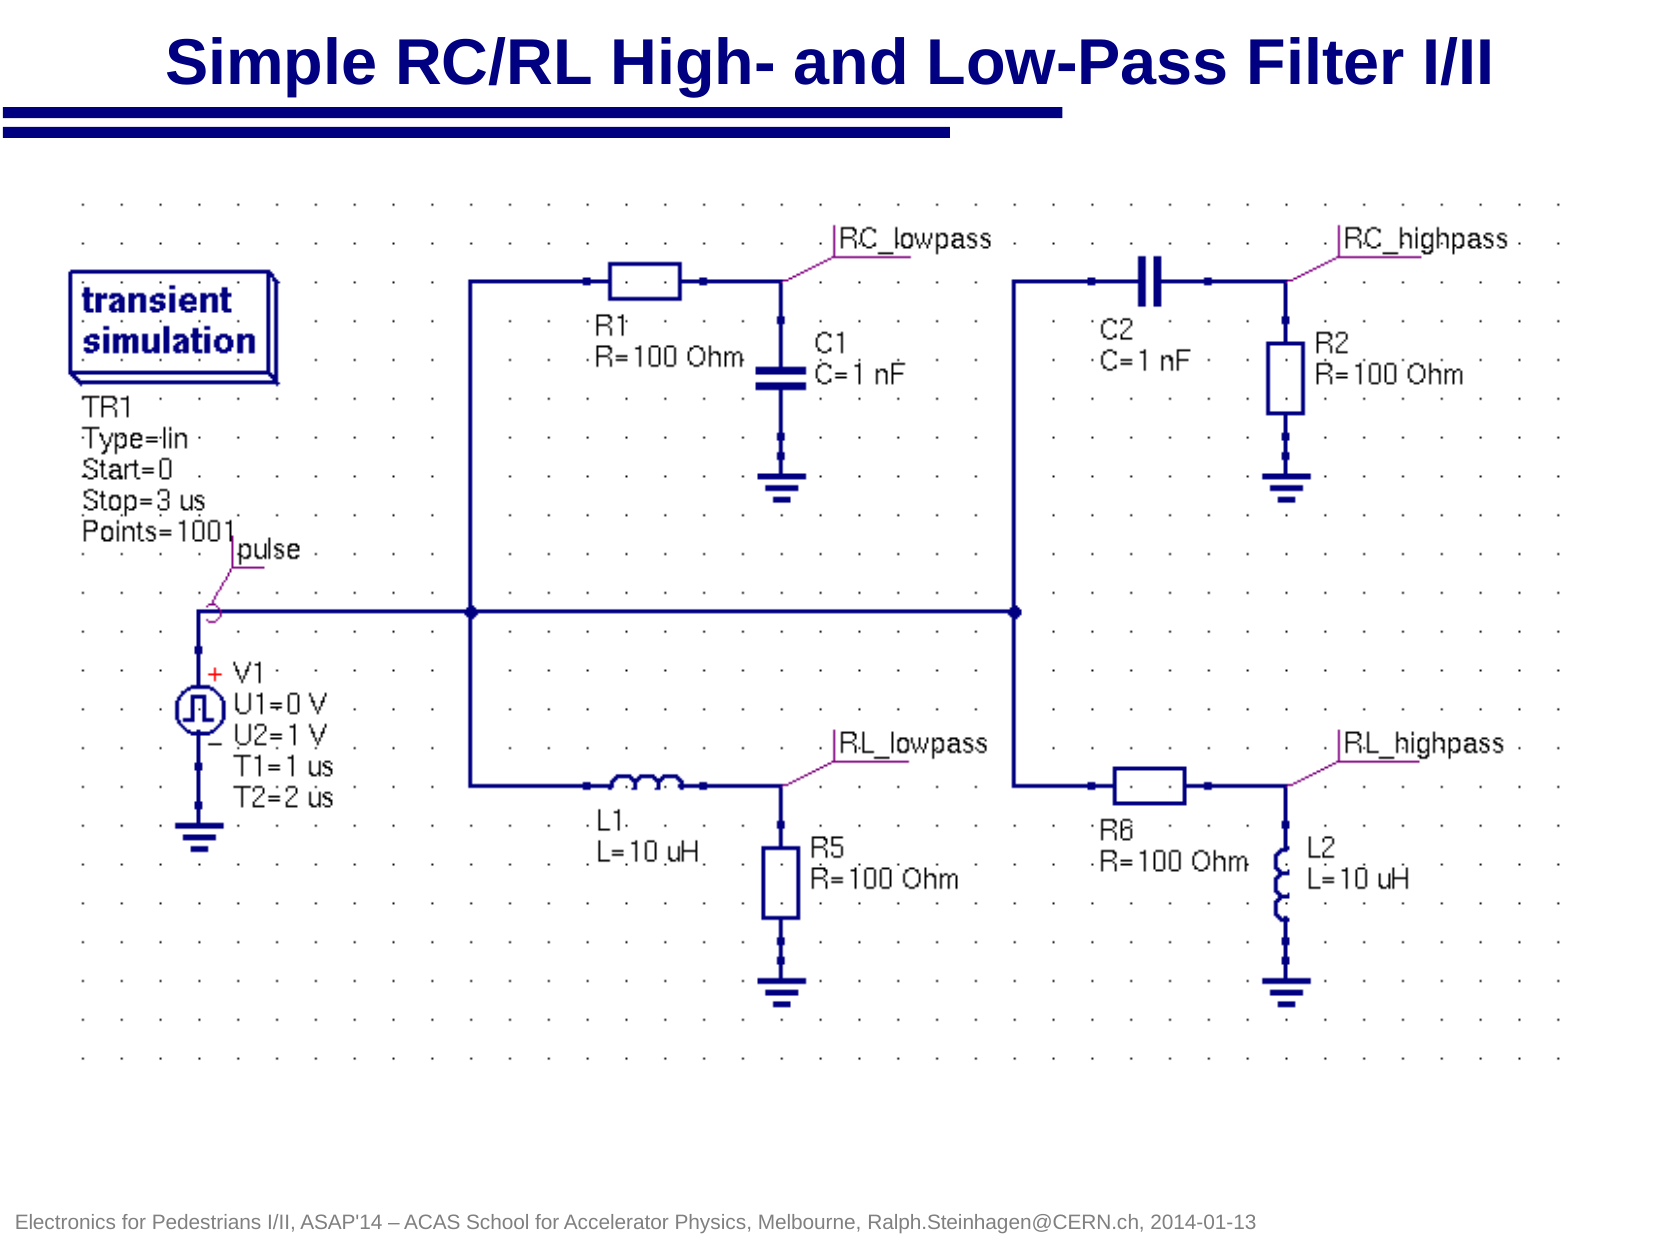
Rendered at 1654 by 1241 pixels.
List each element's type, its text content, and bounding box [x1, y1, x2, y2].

title Simple RC/RL High- and Low-Pass Filter I/II [165, 0, 1551, 124]
picture [56, 198, 1589, 1072]
